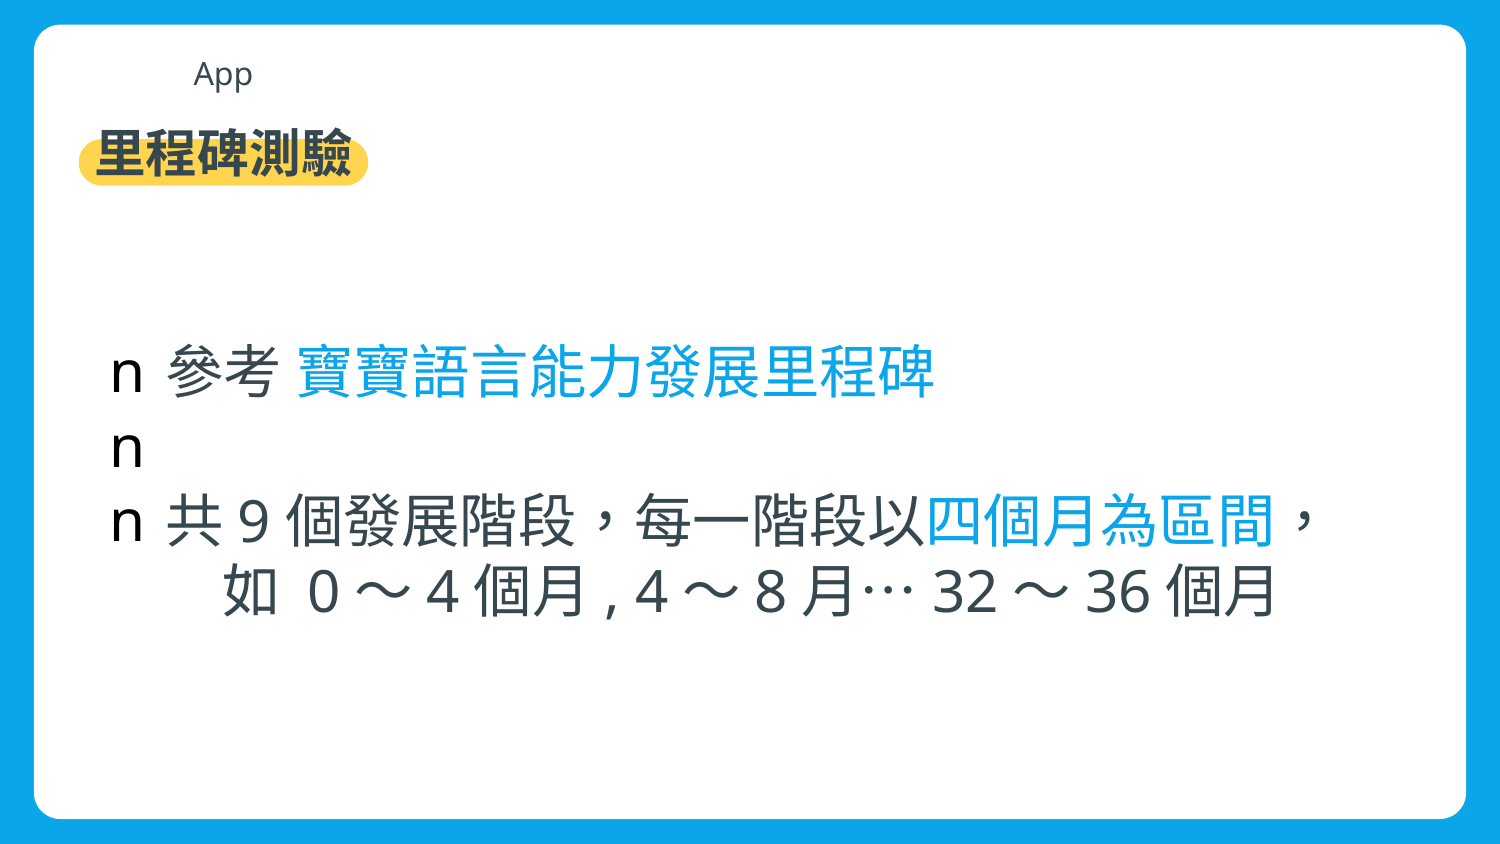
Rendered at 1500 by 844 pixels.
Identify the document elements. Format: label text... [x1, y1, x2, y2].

list 里程碑測驗 [64, 111, 383, 194]
list App [93, 43, 354, 103]
text_box 參考 寶寶語言能力發展里程碑 共9個發展階段，每一階段以四個月為區間，如 0～4個月, 4～8月…32～36個月 [94, 327, 1406, 626]
